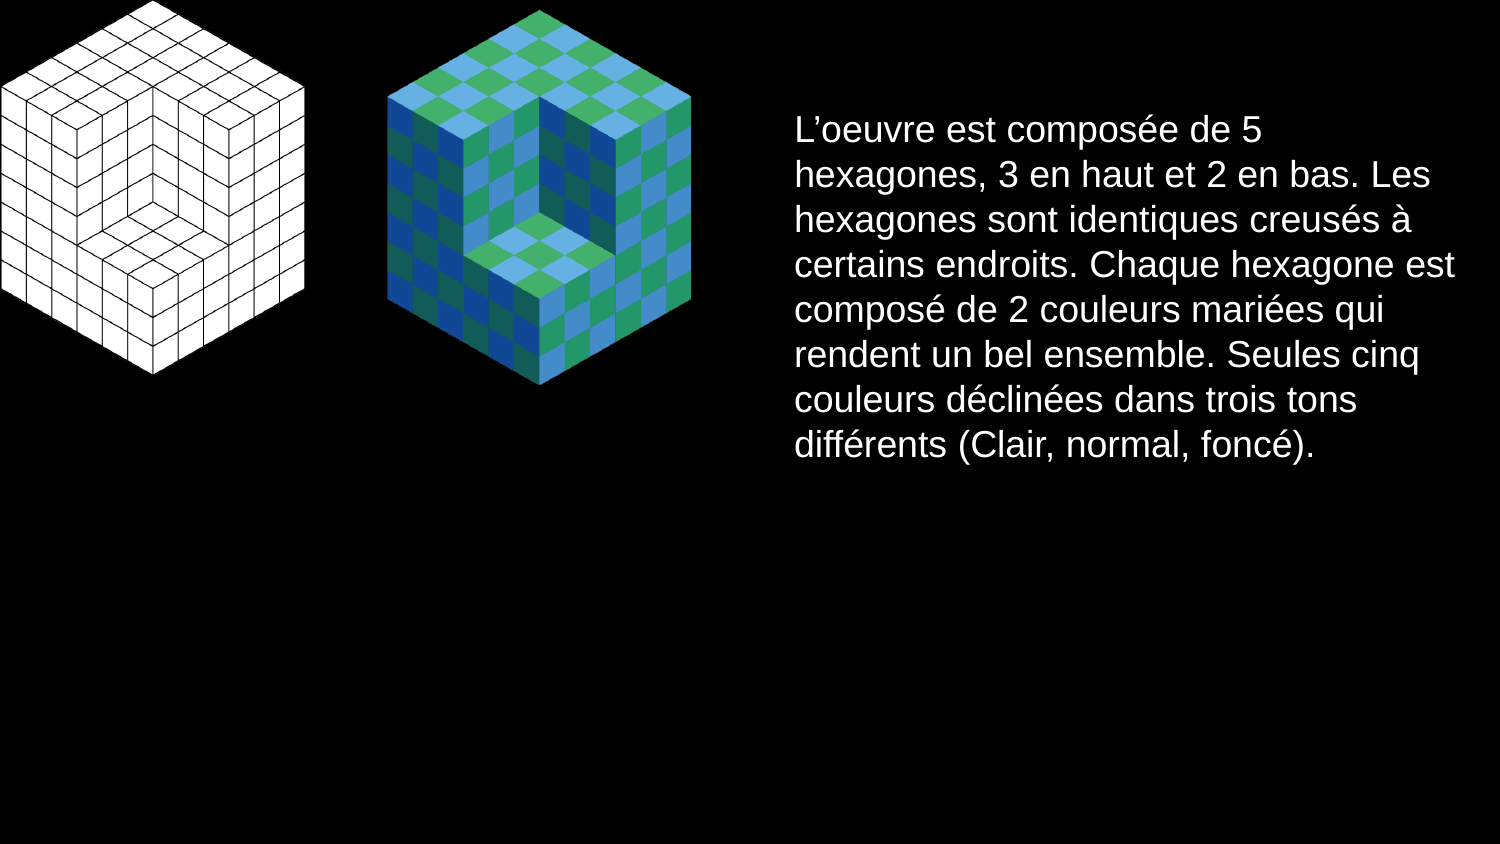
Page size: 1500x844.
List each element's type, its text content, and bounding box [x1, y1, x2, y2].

title L’oeuvre est composée de 5 hexagones, 3 en haut et 2 en bas. Les hexagones sont identiques creusés à certains endroits. Chaque hexagone est composé de 2 couleurs mariées qui rendent un bel ensemble. Seules cinq couleurs déclinées dans trois tons différents (Clair, normal, foncé). [779, 43, 1481, 571]
picture [0, 0, 691, 385]
